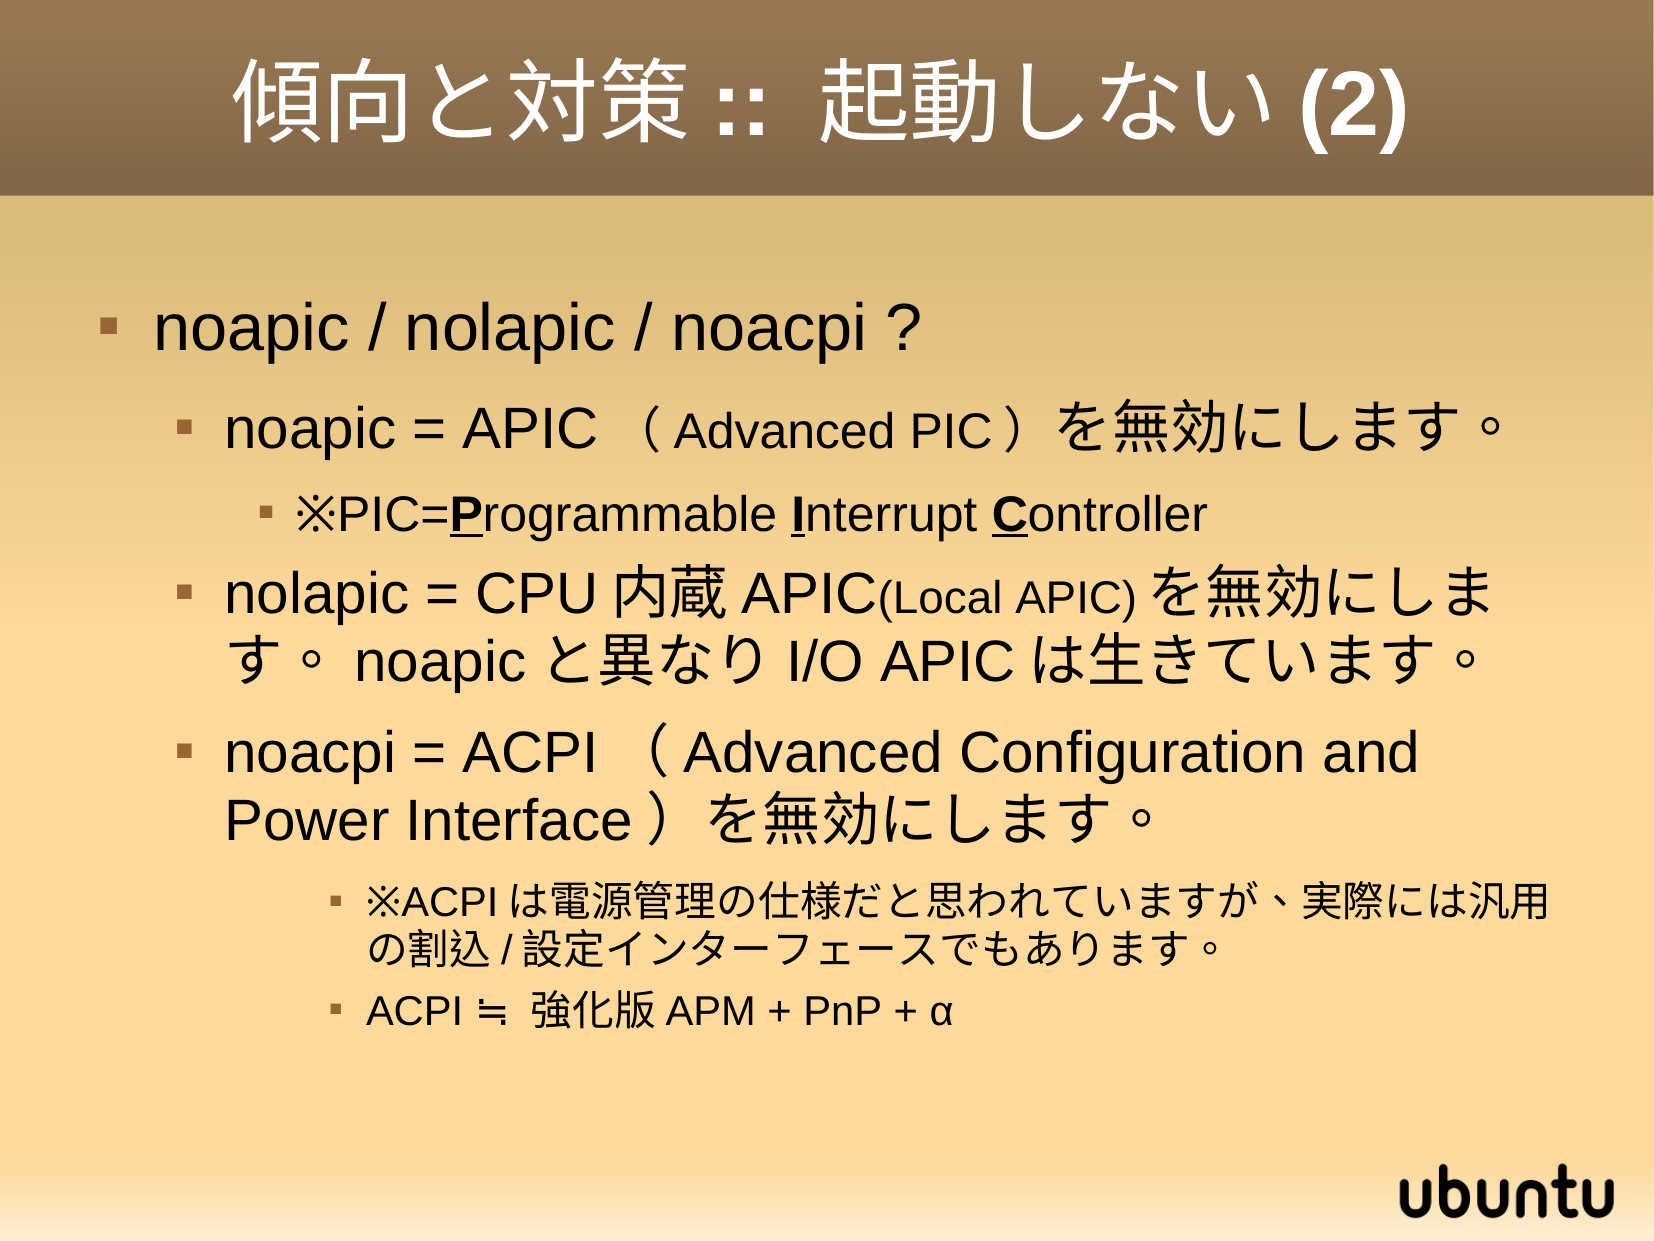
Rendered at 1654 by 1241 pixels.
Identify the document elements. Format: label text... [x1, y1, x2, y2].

title 傾向と対策:: 起動しない(2) [76, 7, 1565, 200]
picture [0, 0, 1654, 1241]
list noapic / nolapic / noacpi ? noapic = APIC（Advanced PIC）を無効にします。 ※PIC=Programmable Interrupt Controller nolapic = CPU内蔵APIC(Local APIC)を無効にします。noapicと異なりI/O APICは生きています。 noacpi = ACPI（Advanced Configuration and Power Interface）を無効にします。 ※ACPIは電源管理の仕様だと思われていますが、実際には汎用の割込/設定インターフェースでもあります。 ACPI ≒ 強化版APM + PnP + α [82, 290, 1571, 1094]
